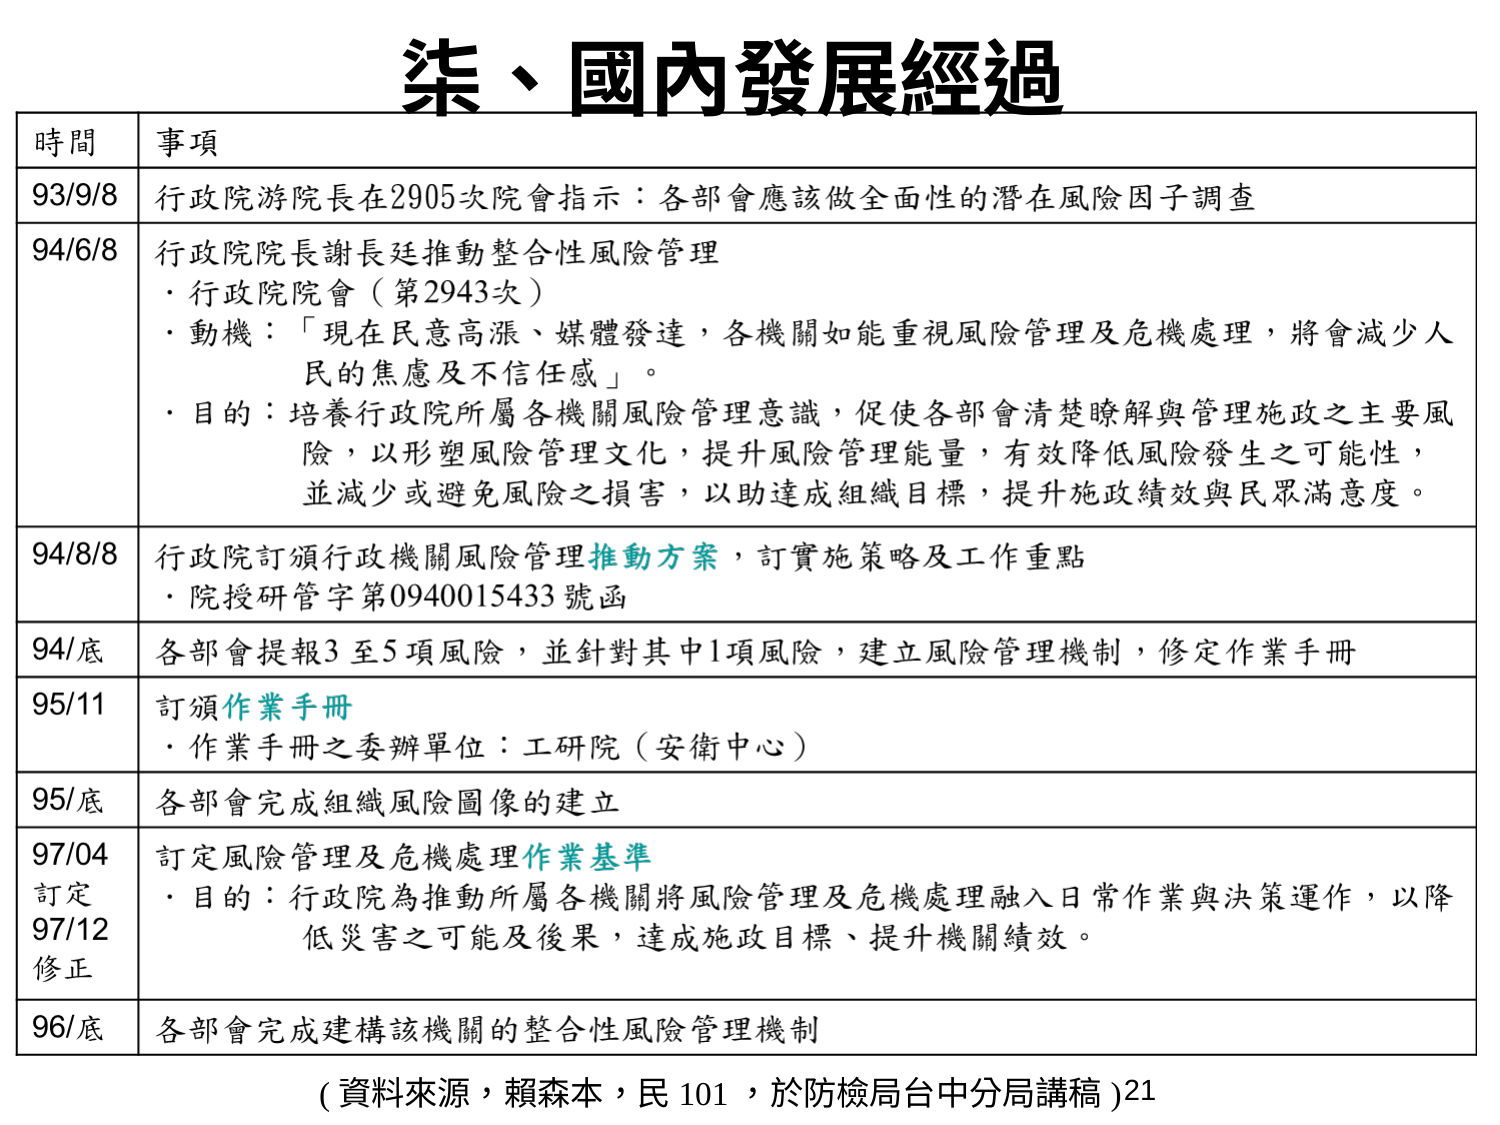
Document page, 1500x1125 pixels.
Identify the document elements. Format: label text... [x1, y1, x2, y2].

text_box 21 [1108, 1069, 1459, 1125]
title 柒、國內發展經過 [76, 19, 1390, 100]
picture [11, 111, 1477, 1069]
text_box (資料來源，賴森本，民101，於防檢局台中分局講稿) [100, 1064, 1341, 1121]
